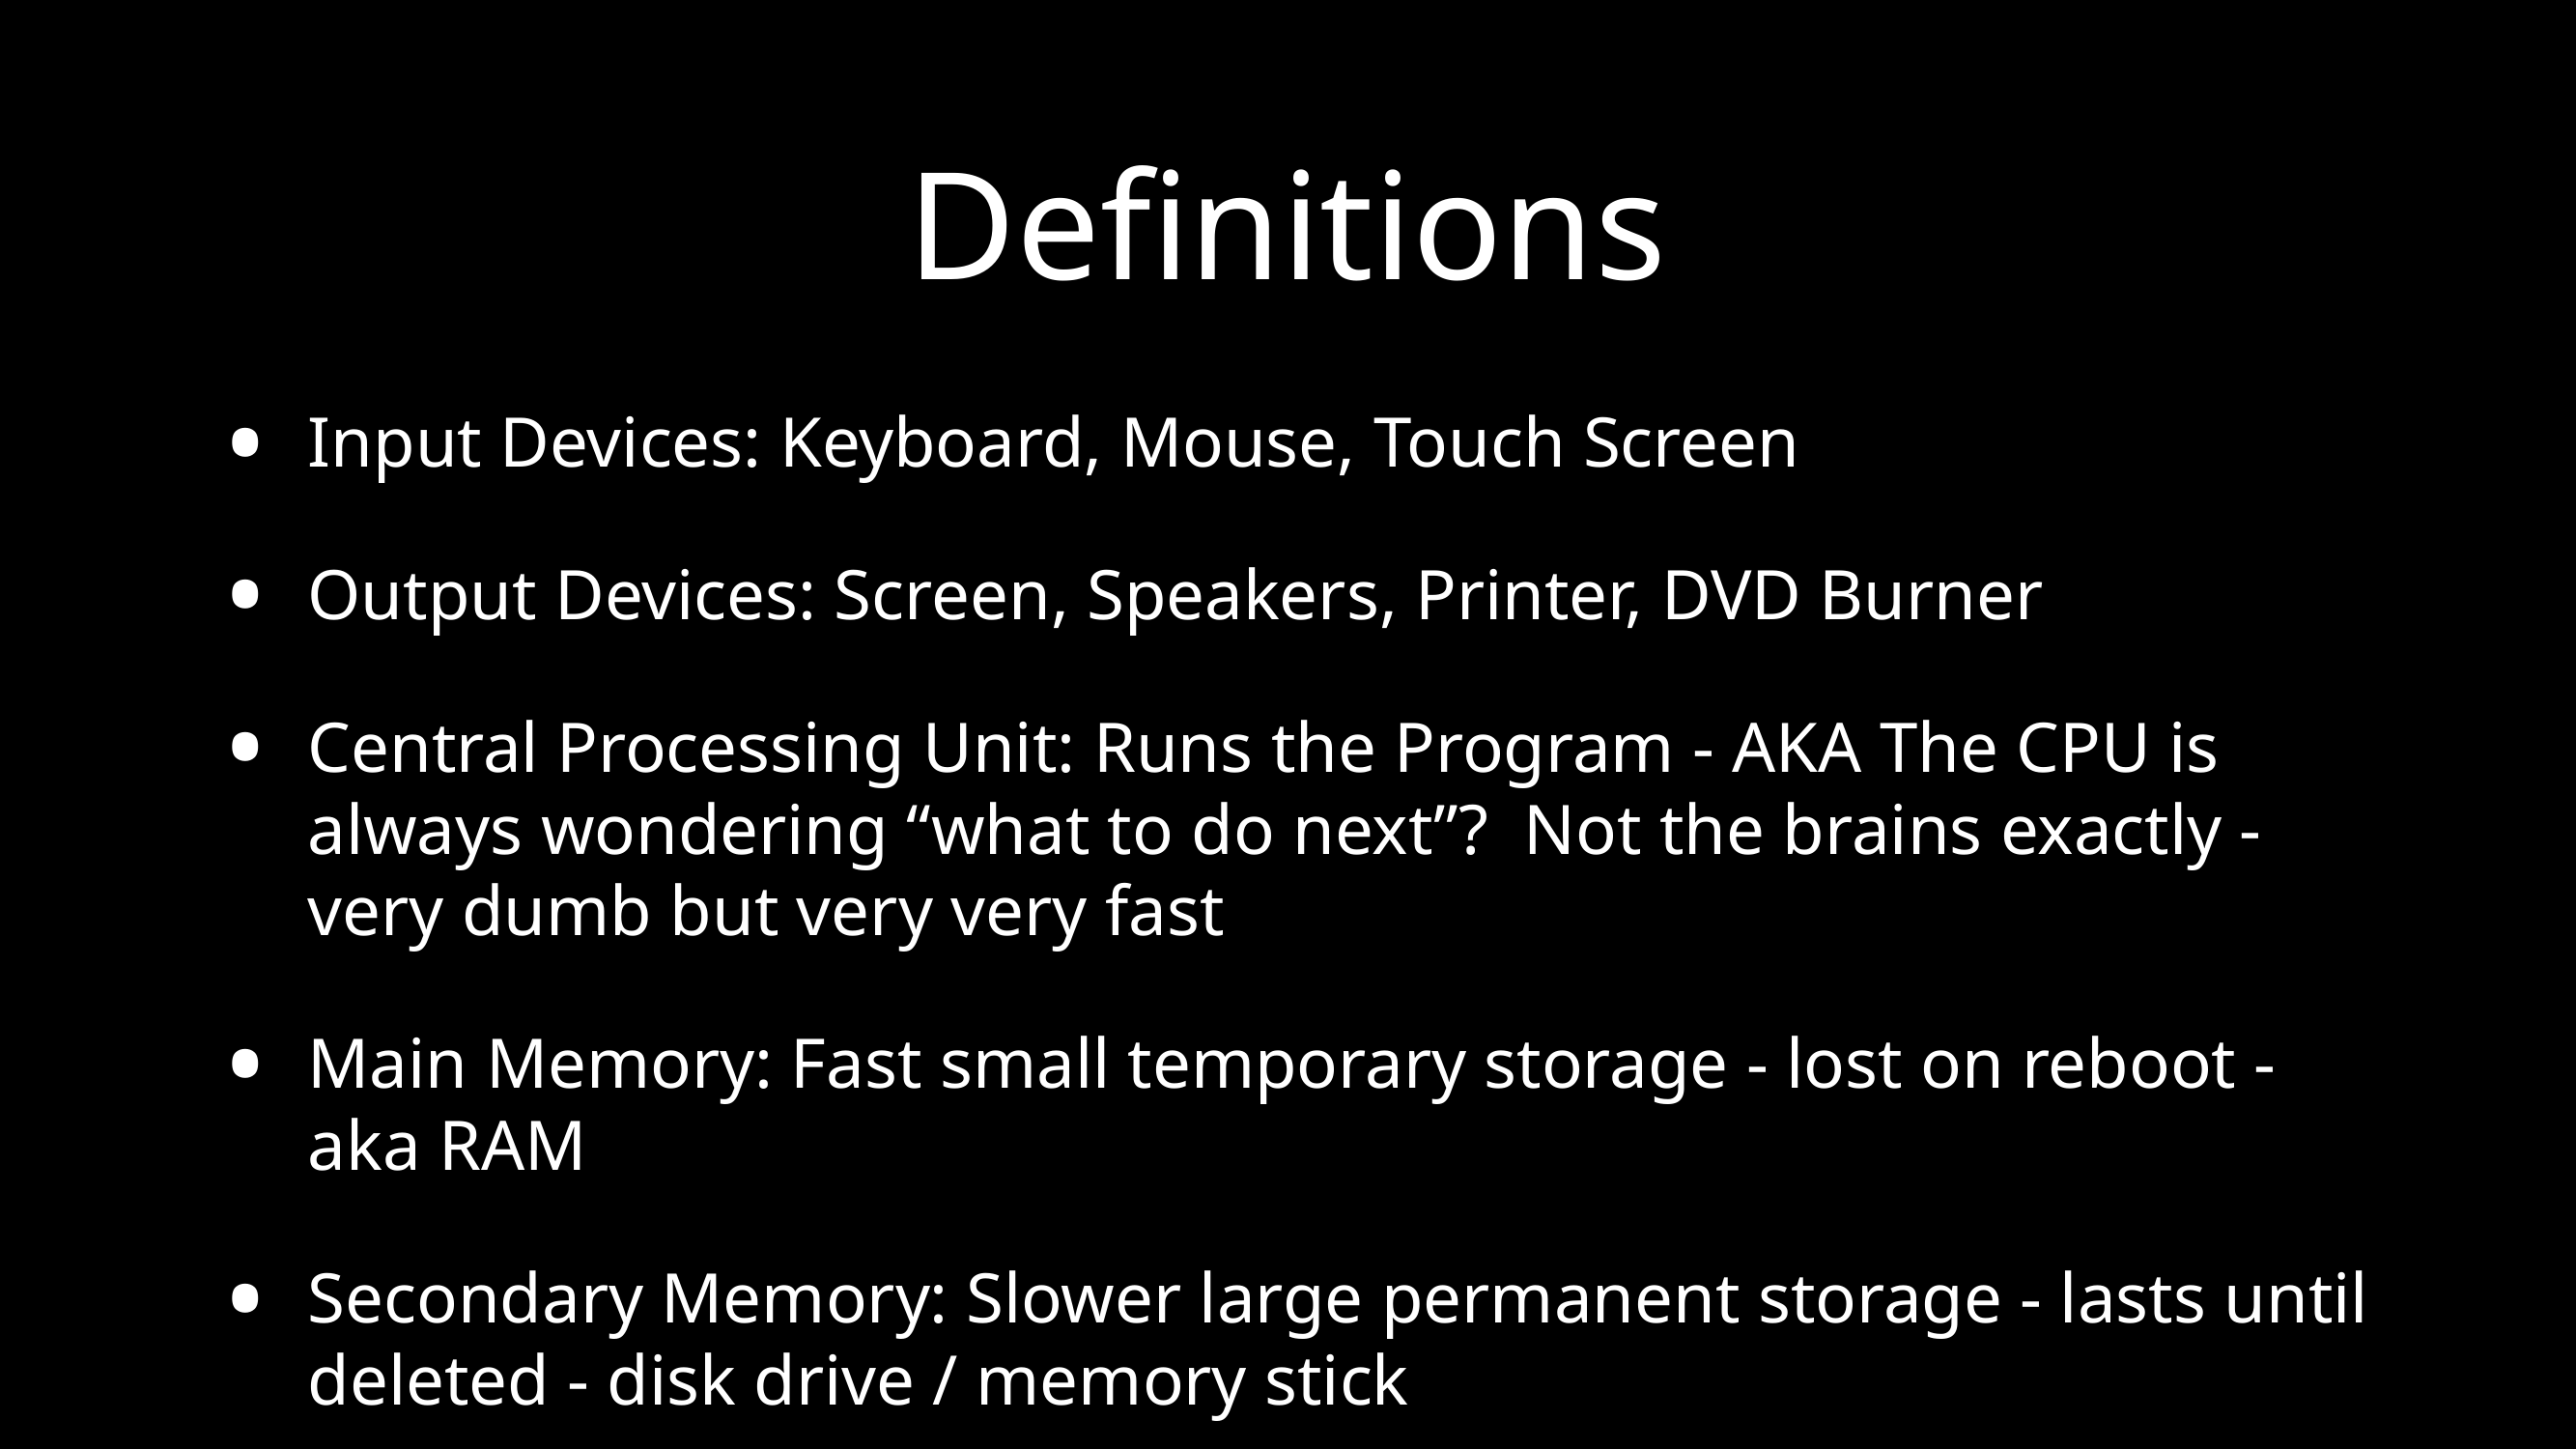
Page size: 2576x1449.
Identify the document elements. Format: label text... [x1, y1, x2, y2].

list Input Devices: Keyboard, Mouse, Touch Screen Output Devices: Screen, Speakers, Printer, DVD Burner Central Processing Unit: Runs the Program - AKA The CPU is always wondering “what to do next”? Not the brains exactly - very dumb but very very fast Main Memory: Fast small temporary storage - lost on reboot - aka RAM Secondary Memory: Slower large permanent storage - lasts until deleted - disk drive / memory stick [183, 412, 2392, 1406]
title Definitions [183, 38, 2392, 403]
